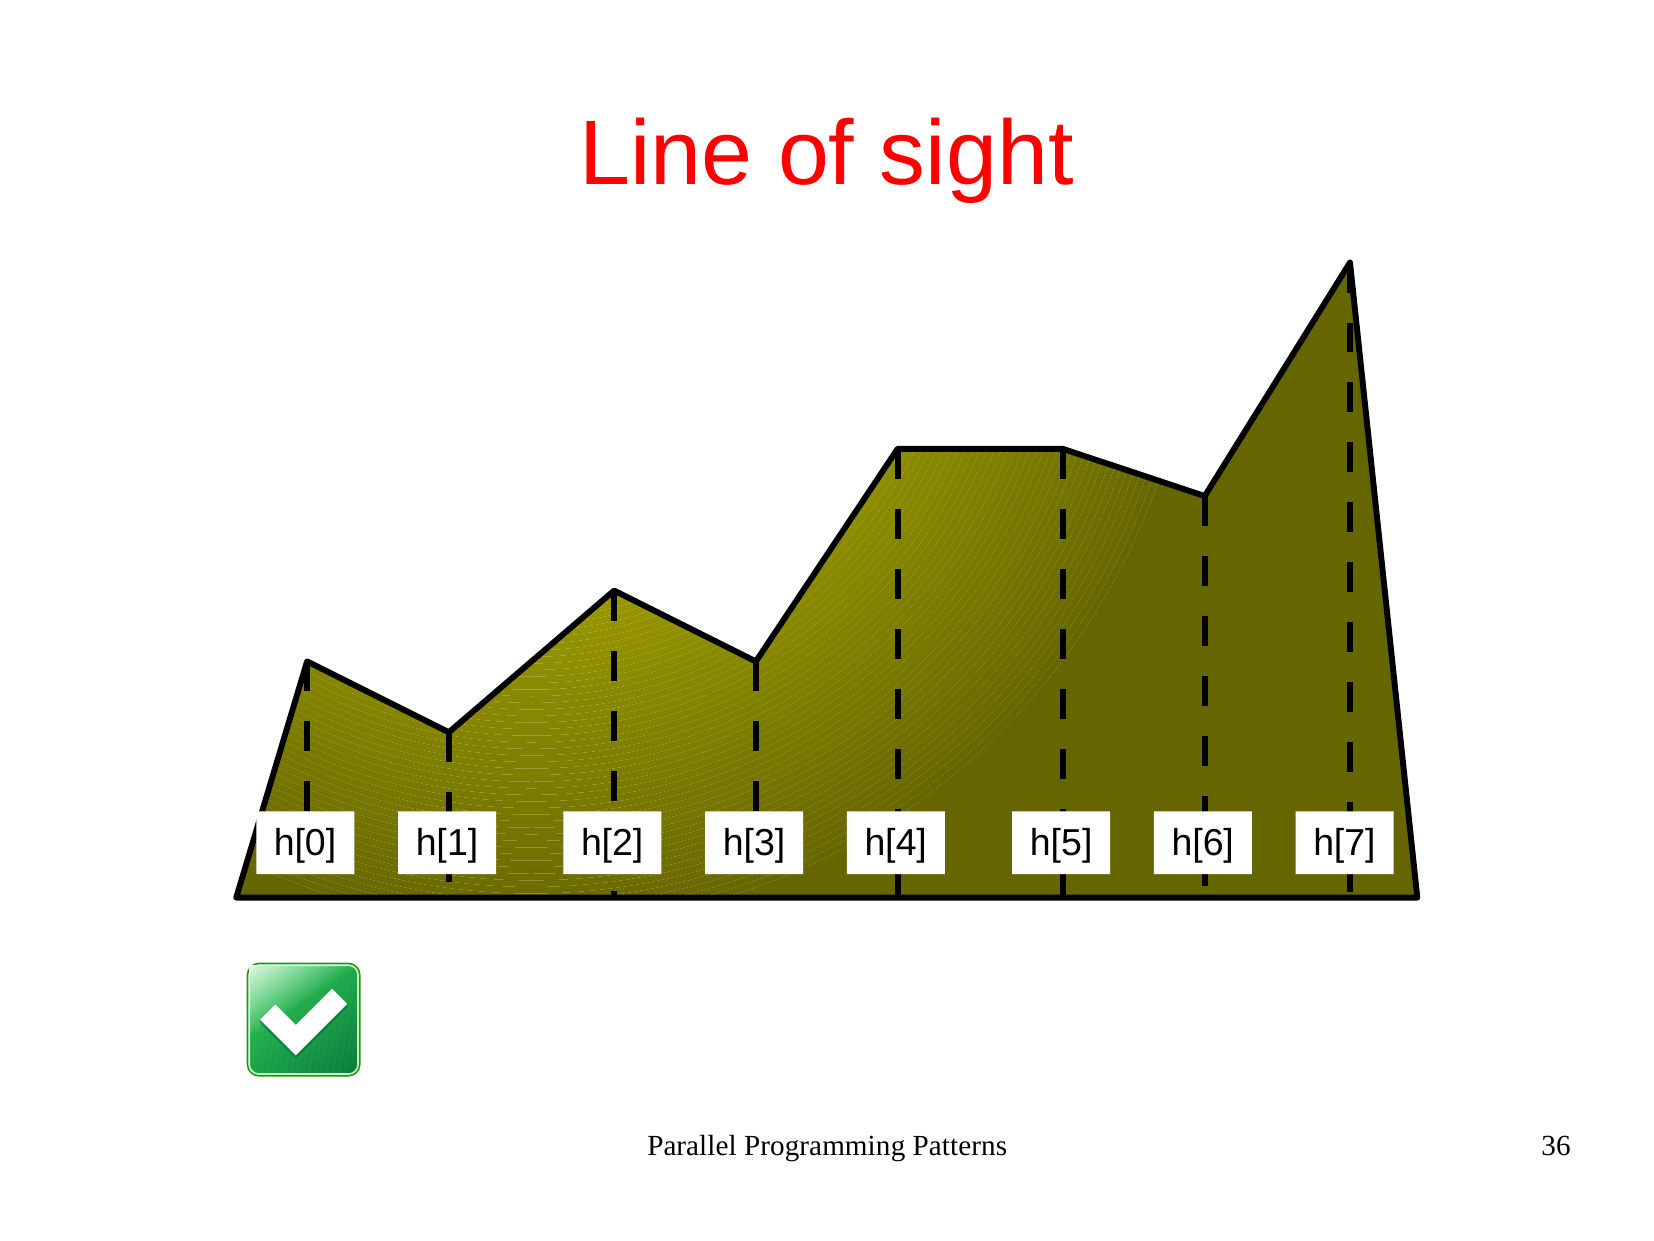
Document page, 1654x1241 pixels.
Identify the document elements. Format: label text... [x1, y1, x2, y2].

text_box h[6] [1153, 811, 1252, 875]
text_box h[4] [846, 811, 945, 875]
text_box h[2] [563, 811, 662, 875]
text_box h[0] [256, 811, 355, 875]
picture [212, 931, 391, 1111]
text_box h[3] [705, 811, 804, 875]
text_box h[7] [1295, 811, 1394, 875]
text_box [236, 267, 1418, 898]
text_box h[5] [1012, 811, 1111, 875]
text_box h[1] [398, 811, 497, 875]
title Line of sight [82, 49, 1571, 257]
